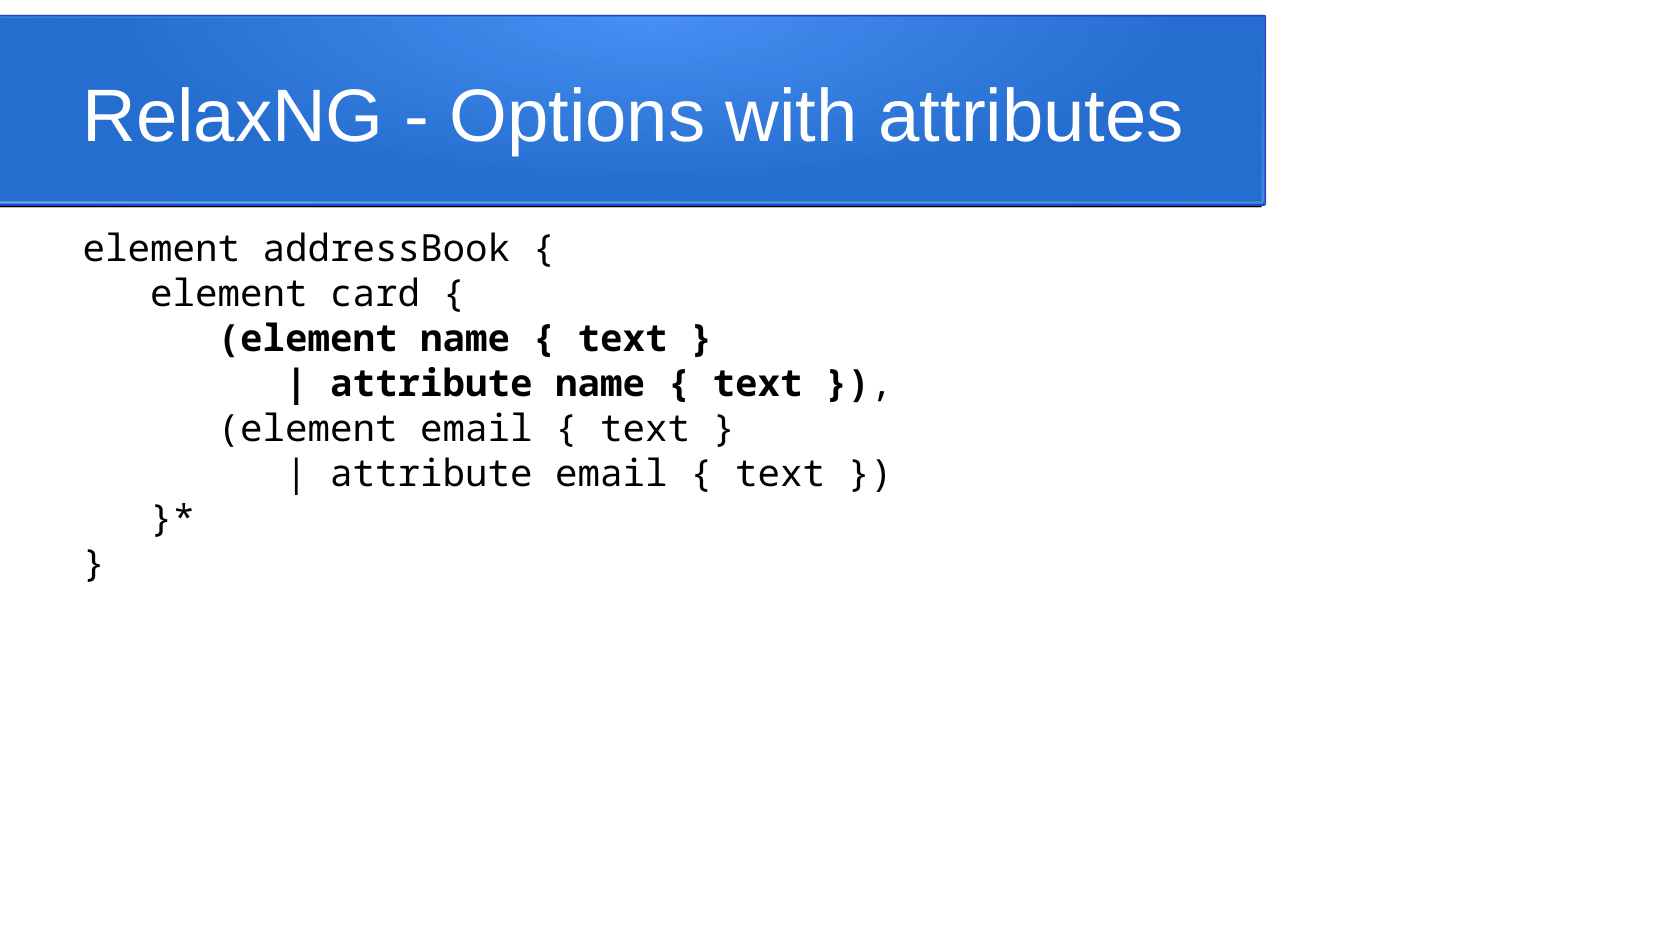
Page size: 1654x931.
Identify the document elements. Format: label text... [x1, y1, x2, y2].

text_box RelaxNG - Options with attributes [82, 35, 1336, 189]
text_box element addressBook { element card { (element name { text } | attribute name { text }), (element email { text } | attribute email { text }) }* } [82, 224, 1571, 874]
picture [0, 13, 1269, 211]
